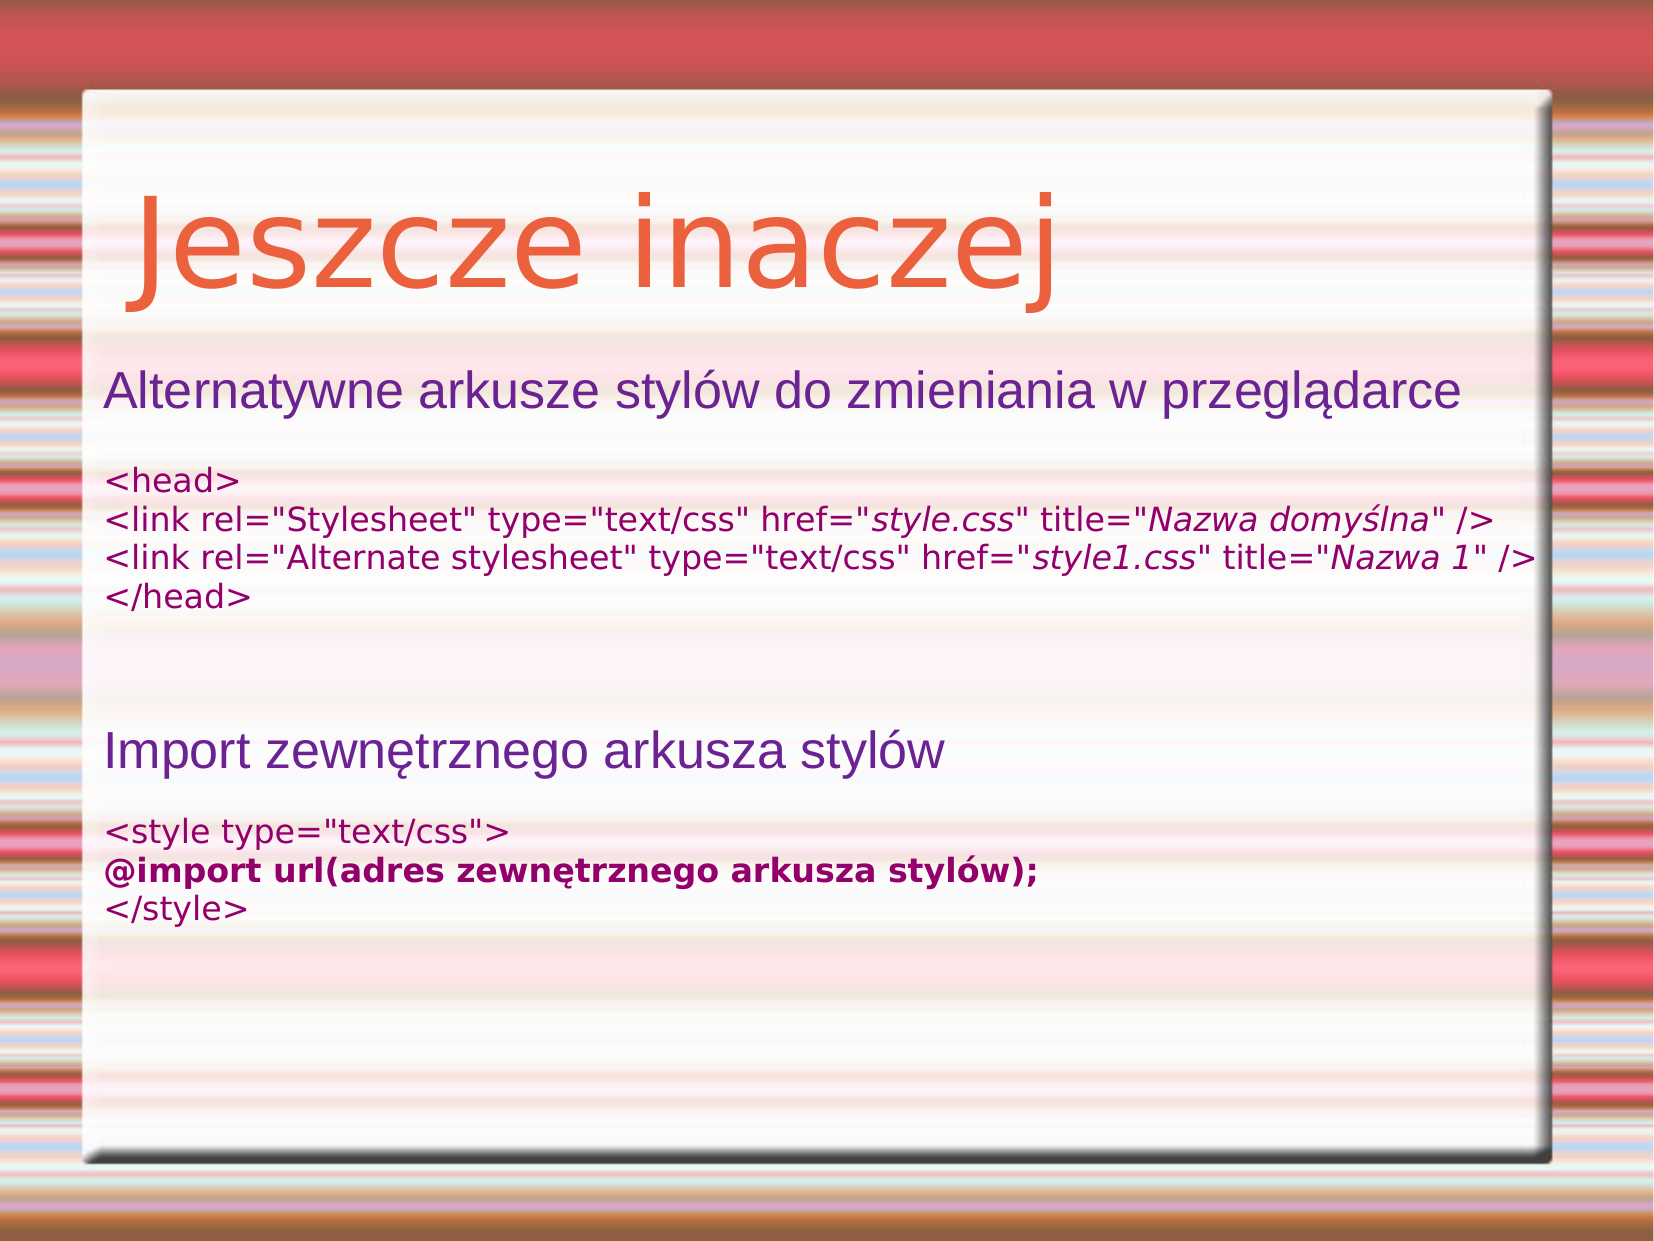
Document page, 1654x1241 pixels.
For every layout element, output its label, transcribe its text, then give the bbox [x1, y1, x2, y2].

text_box Alternatywne arkusze stylów do zmieniania w przeglądarce [88, 354, 1536, 427]
picture [0, 0, 1654, 1241]
text_box <style type="text/css"> @import url(adres zewnętrznego arkusza stylów); </style> [88, 805, 1565, 936]
text_box Jeszcze inaczej [118, 164, 1477, 325]
text_box Import zewnętrznego arkusza stylów [88, 714, 1536, 787]
text_box <head> <link rel="Stylesheet" type="text/css" href="style.css" title="Nazwa domyślna" /> <link rel="Alternate stylesheet" type="text/css" href="style1.css" title="Nazwa 1" /> </head> [88, 454, 1565, 624]
